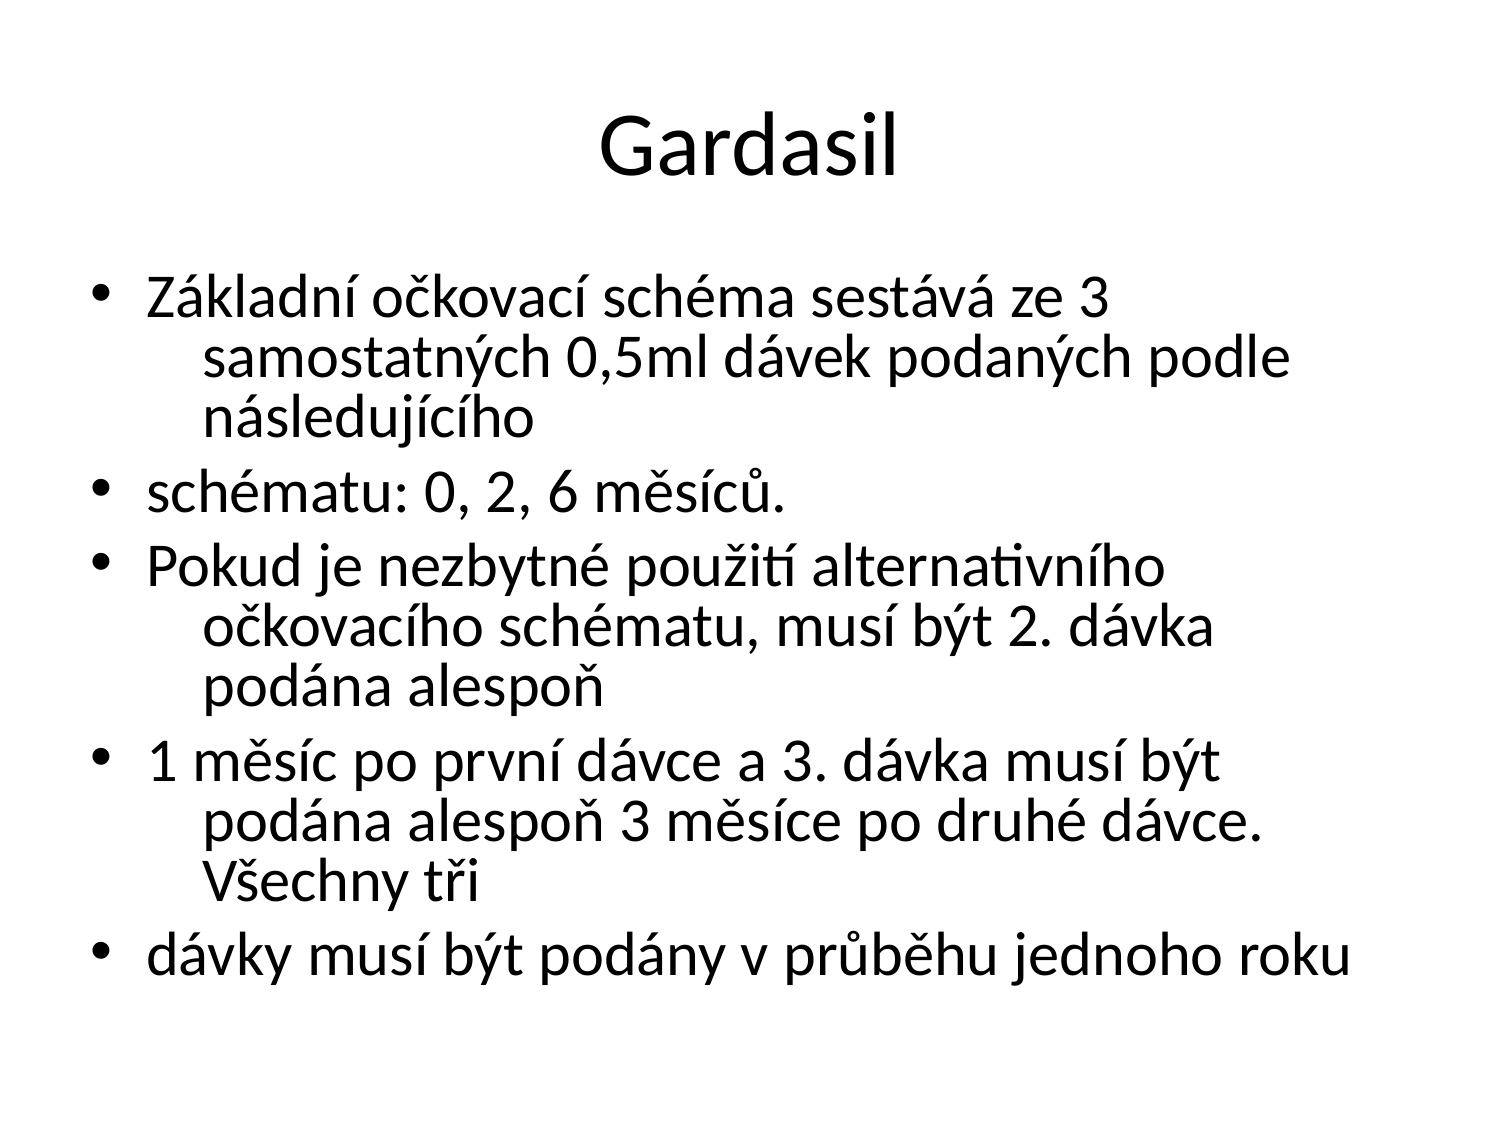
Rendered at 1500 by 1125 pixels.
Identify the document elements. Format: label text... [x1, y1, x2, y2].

title Gardasil [75, 45, 1426, 233]
list Základní očkovací schéma sestává ze 3 samostatných 0,5ml dávek podaných podle následujícího schématu: 0, 2, 6 měsíců. Pokud je nezbytné použití alternativního očkovacího schématu, musí být 2. dávka podána alespoň 1 měsíc po první dávce a 3. dávka musí být podána alespoň 3 měsíce po druhé dávce. Všechny tři dávky musí být podány v průběhu jednoho roku [75, 262, 1426, 1005]
